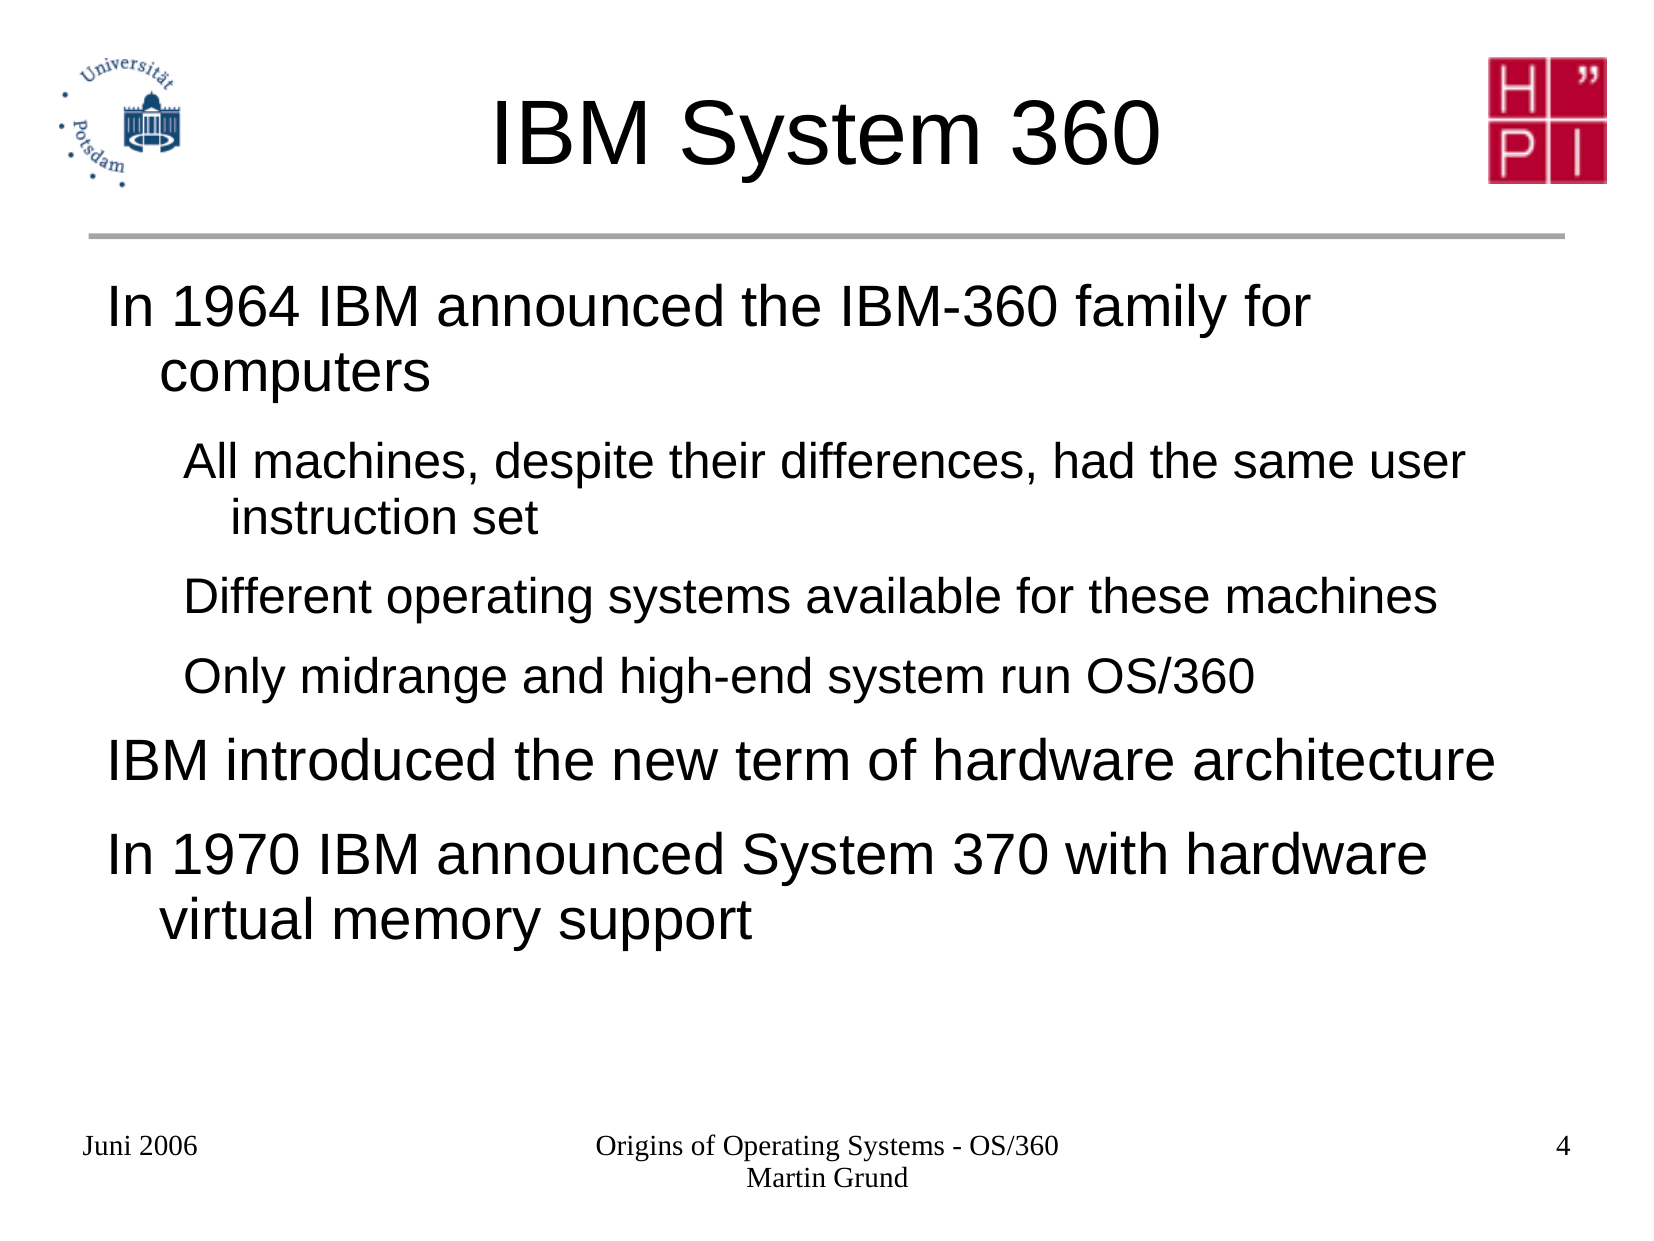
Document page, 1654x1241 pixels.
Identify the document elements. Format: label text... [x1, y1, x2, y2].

list In 1964 IBM announced the IBM-360 family for computers All machines, despite their differences, had the same user instruction set Different operating systems available for these machines Only midrange and high-end system run OS/360 IBM introduced the new term of hardware architecture In 1970 IBM announced System 370 with hardware virtual memory support [88, 274, 1577, 1093]
title IBM System 360 [206, 29, 1447, 237]
picture [1488, 57, 1607, 184]
picture [59, 58, 181, 188]
